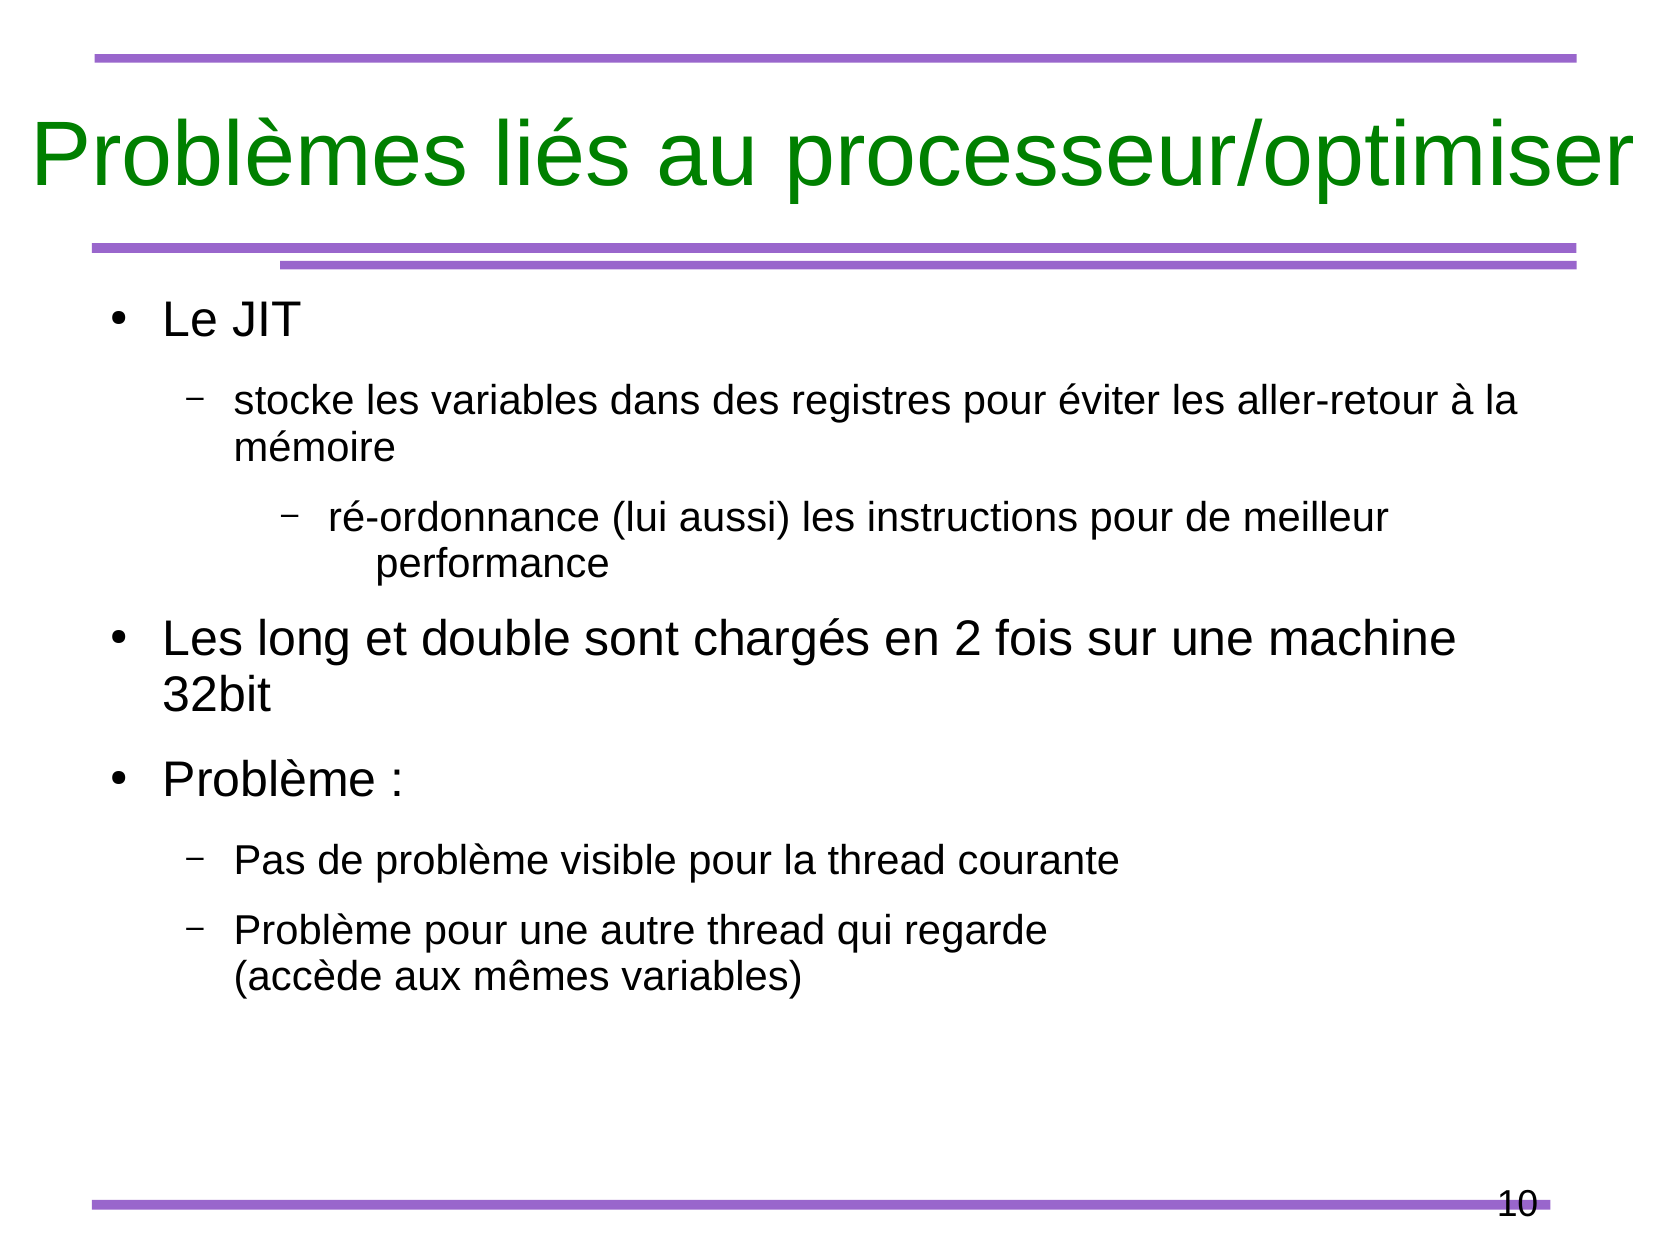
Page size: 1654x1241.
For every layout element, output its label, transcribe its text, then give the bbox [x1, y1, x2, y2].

title Problèmes liés au processeur/optimiser [16, 49, 1638, 257]
list Le JIT stocke les variables dans des registres pour éviter les aller-retour à la mémoire ré-ordonnance (lui aussi) les instructions pour de meilleur performance Les long et double sont chargés en 2 fois sur une machine 32bit Problème : Pas de problème visible pour la thread courante Problème pour une autre thread qui regarde (accède aux mêmes variables) [92, 291, 1563, 1000]
